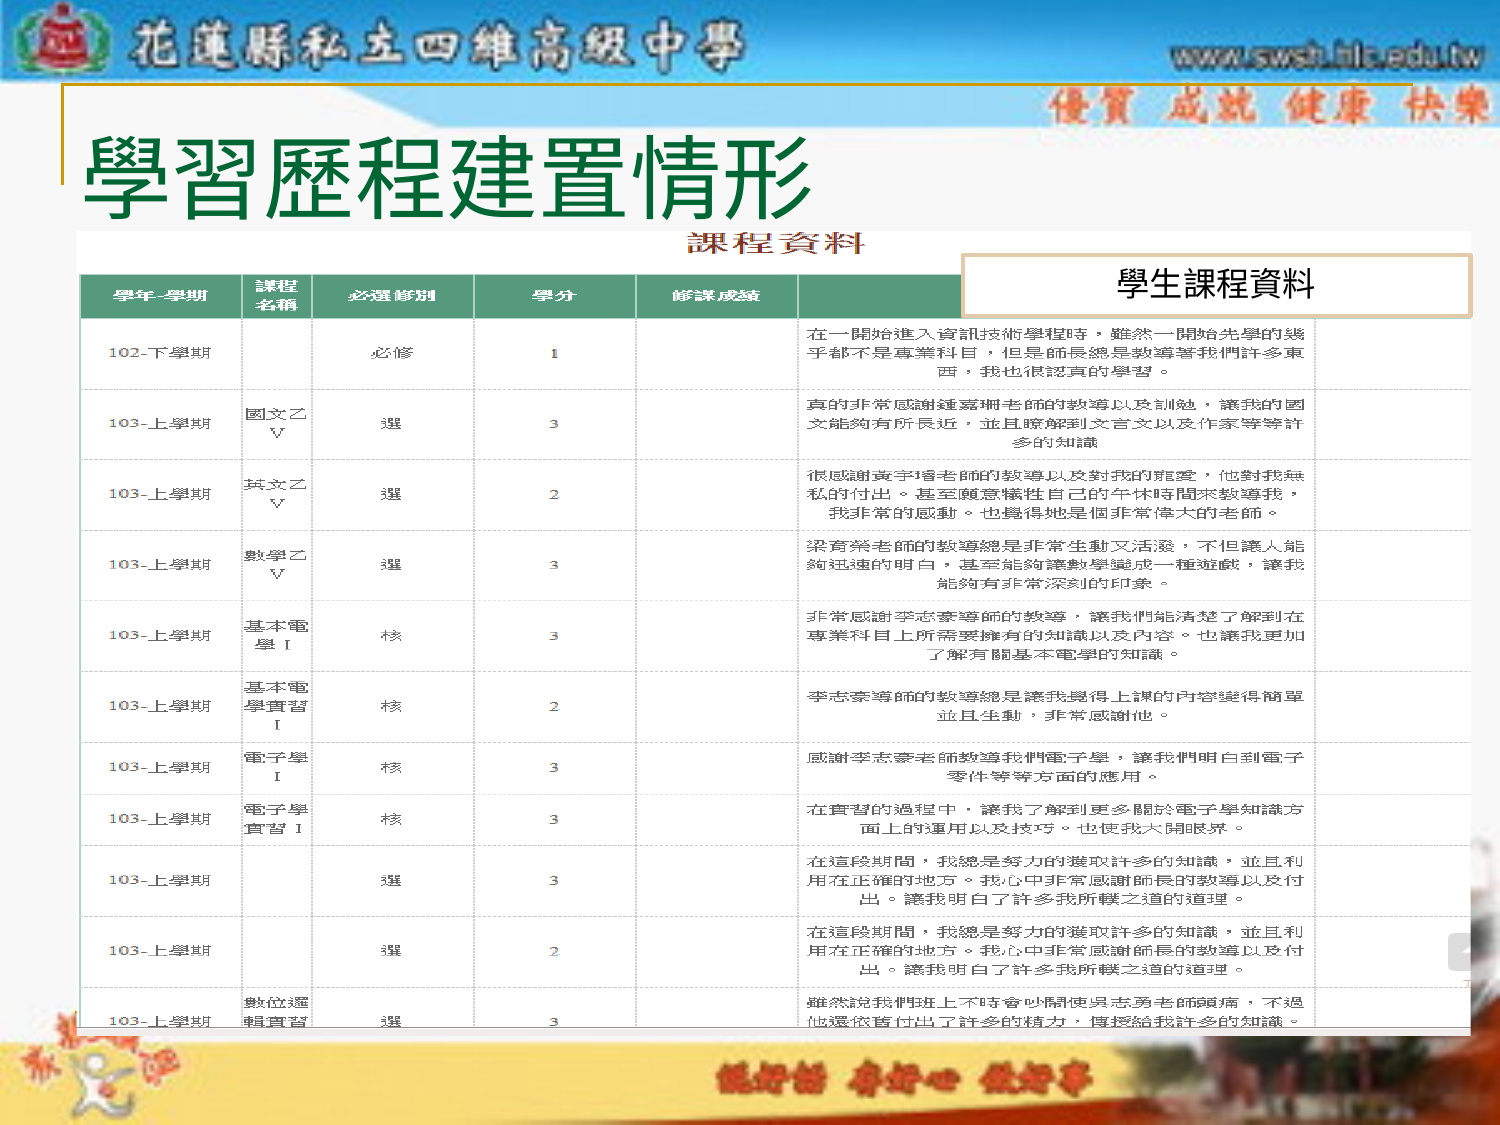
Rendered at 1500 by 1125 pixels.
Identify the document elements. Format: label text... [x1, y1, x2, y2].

title 學習歷程建置情形 [64, 113, 1415, 244]
text_box 學生課程資料 [962, 255, 1471, 316]
picture [76, 231, 1471, 1036]
